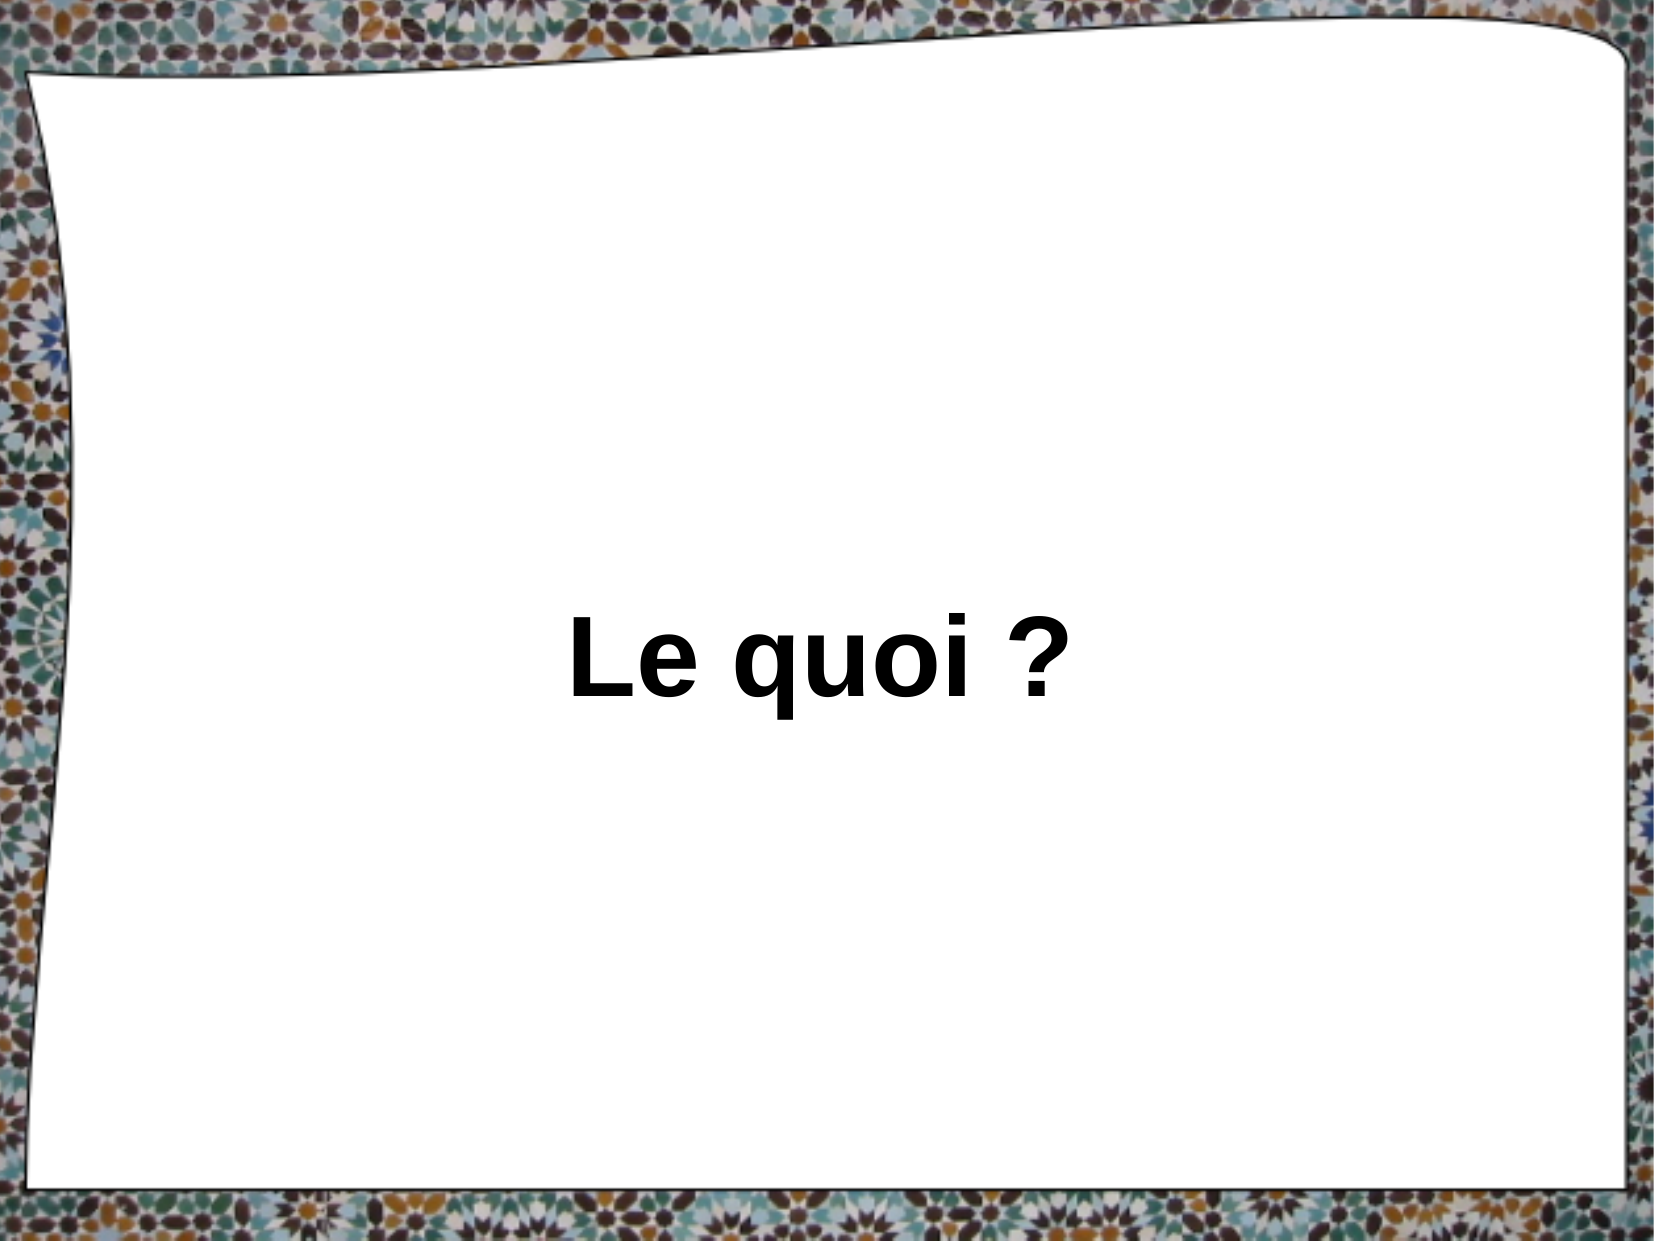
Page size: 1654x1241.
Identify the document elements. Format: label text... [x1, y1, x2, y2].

picture [0, 0, 1654, 1241]
title Le quoi ? [76, 561, 1565, 754]
